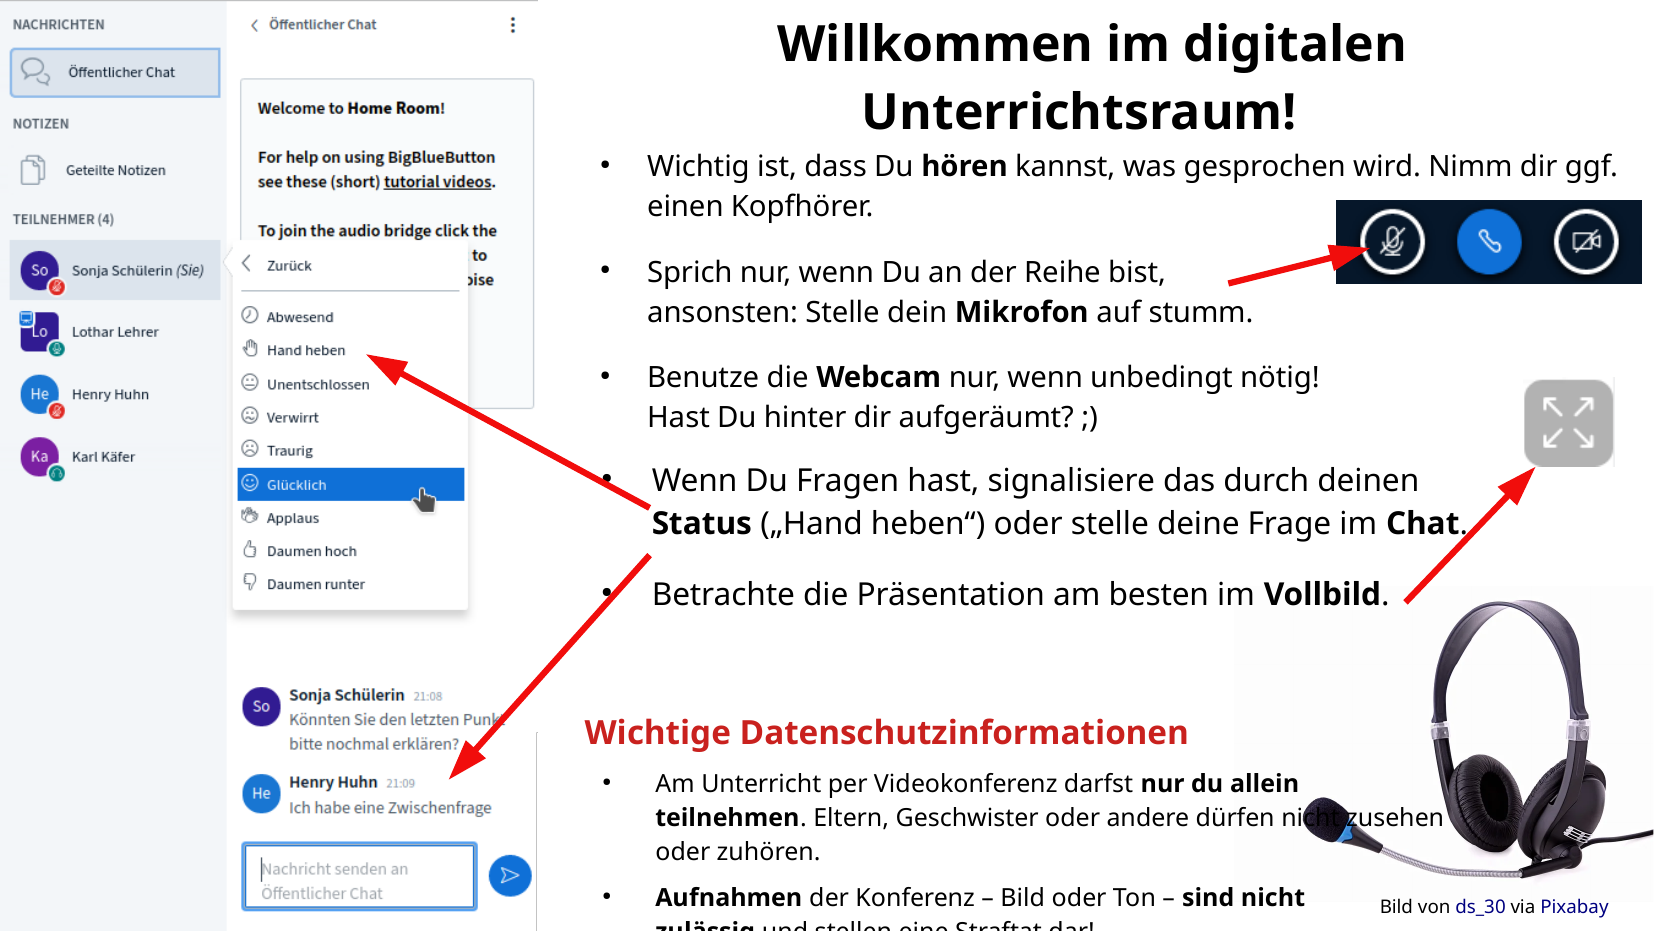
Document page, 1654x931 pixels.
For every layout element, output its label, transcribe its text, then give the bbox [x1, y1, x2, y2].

list Wenn Du Fragen hast, signalisiere das durch deinen Status („Hand heben“) oder stelle deine Frage im Chat. Betrachte die Präsentation am besten im Vollbild. [584, 457, 1477, 650]
list Wichtig ist, dass Du hören kannst, was gesprochen wird. Nimm dir ggf. einen Kopfhörer. Sprich nur, wenn Du an der Reihe bist, ansonsten: Stelle dein Mikrofon auf stumm. Benutze die Webcam nur, wenn unbedingt nötig! Hast Du hinter dir aufgeräumt? ;) [584, 145, 1636, 438]
picture [1523, 377, 1615, 467]
text_box Bild von ds_30 via Pixabay [1453, 885, 1654, 931]
list Wichtige Datenschutzinformationen Am Unterricht per Videokonferenz darfst nur du allein teilnehmen. Eltern, Geschwister oder andere dürfen nicht zusehen oder zuhören. Aufnahmen der Konferenz – Bild oder Ton – sind nicht zulässig und stellen eine Straftat dar! [584, 708, 1453, 931]
picture [1234, 586, 1654, 885]
title Willkommen im digitalen Unterrichtsraum! [555, 22, 1630, 130]
picture [0, 0, 538, 931]
picture [1336, 200, 1642, 284]
